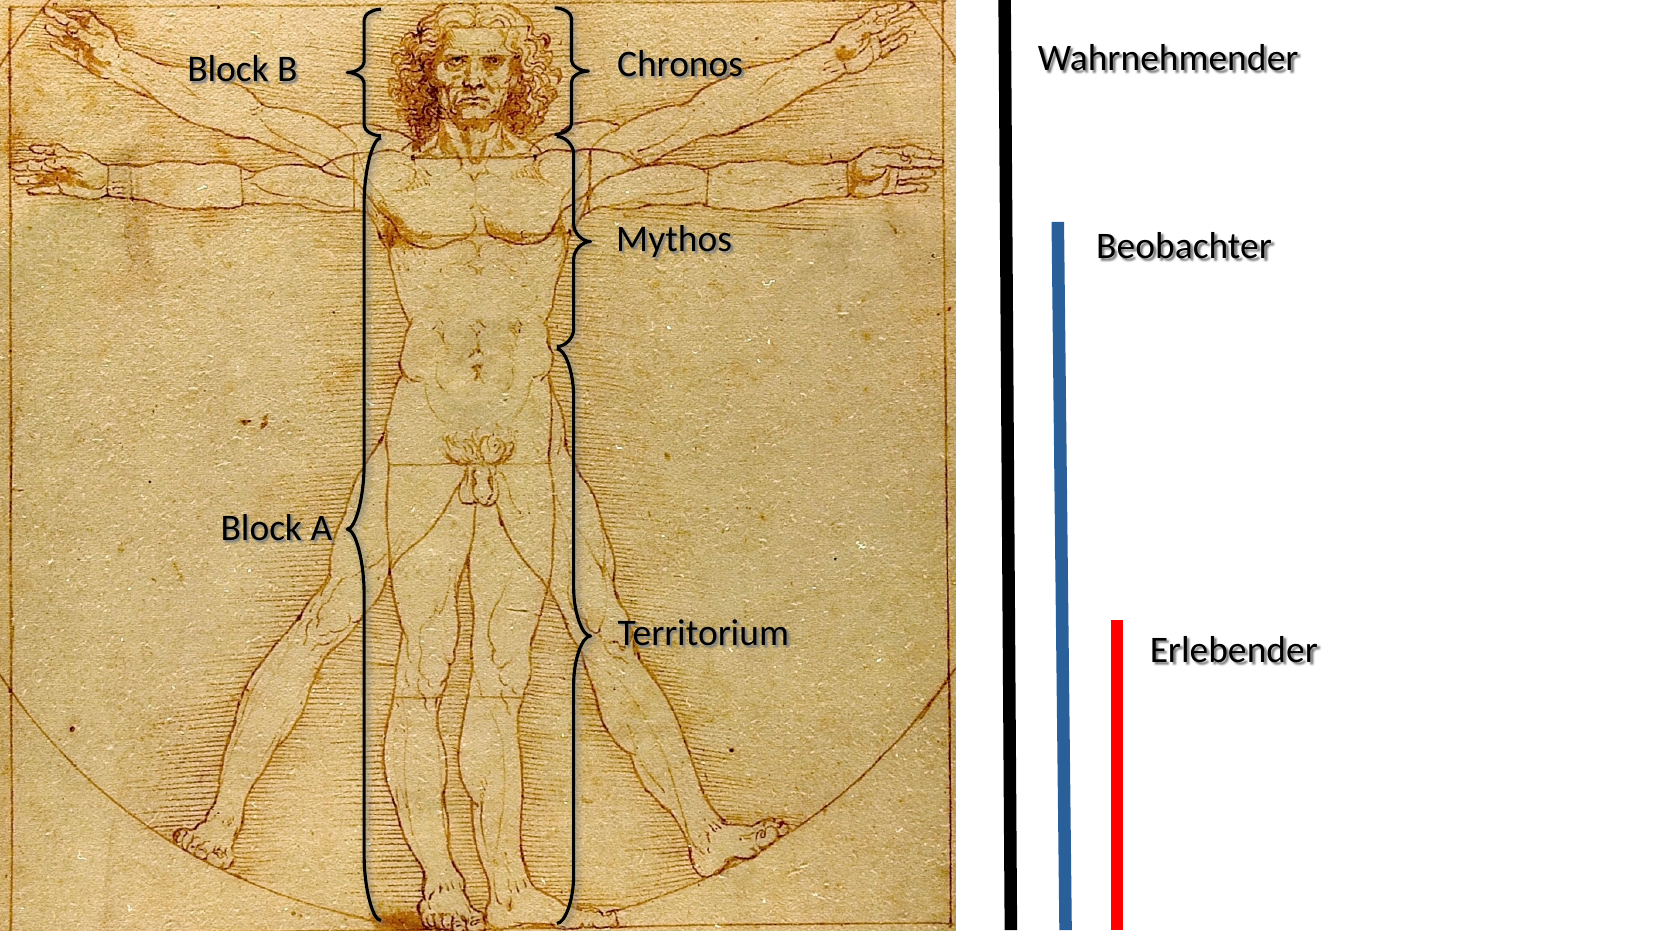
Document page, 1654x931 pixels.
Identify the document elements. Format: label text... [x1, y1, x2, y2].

text_box Block A [205, 504, 348, 557]
picture [0, 0, 956, 931]
text_box Chronos [602, 40, 759, 94]
text_box Erlebender [1135, 626, 1333, 679]
text_box Block B [172, 46, 313, 99]
text_box Wahrnehmender [1023, 34, 1314, 88]
text_box Beobachter [1081, 222, 1287, 276]
text_box Mythos [601, 215, 748, 269]
text_box Territorium [602, 609, 805, 663]
